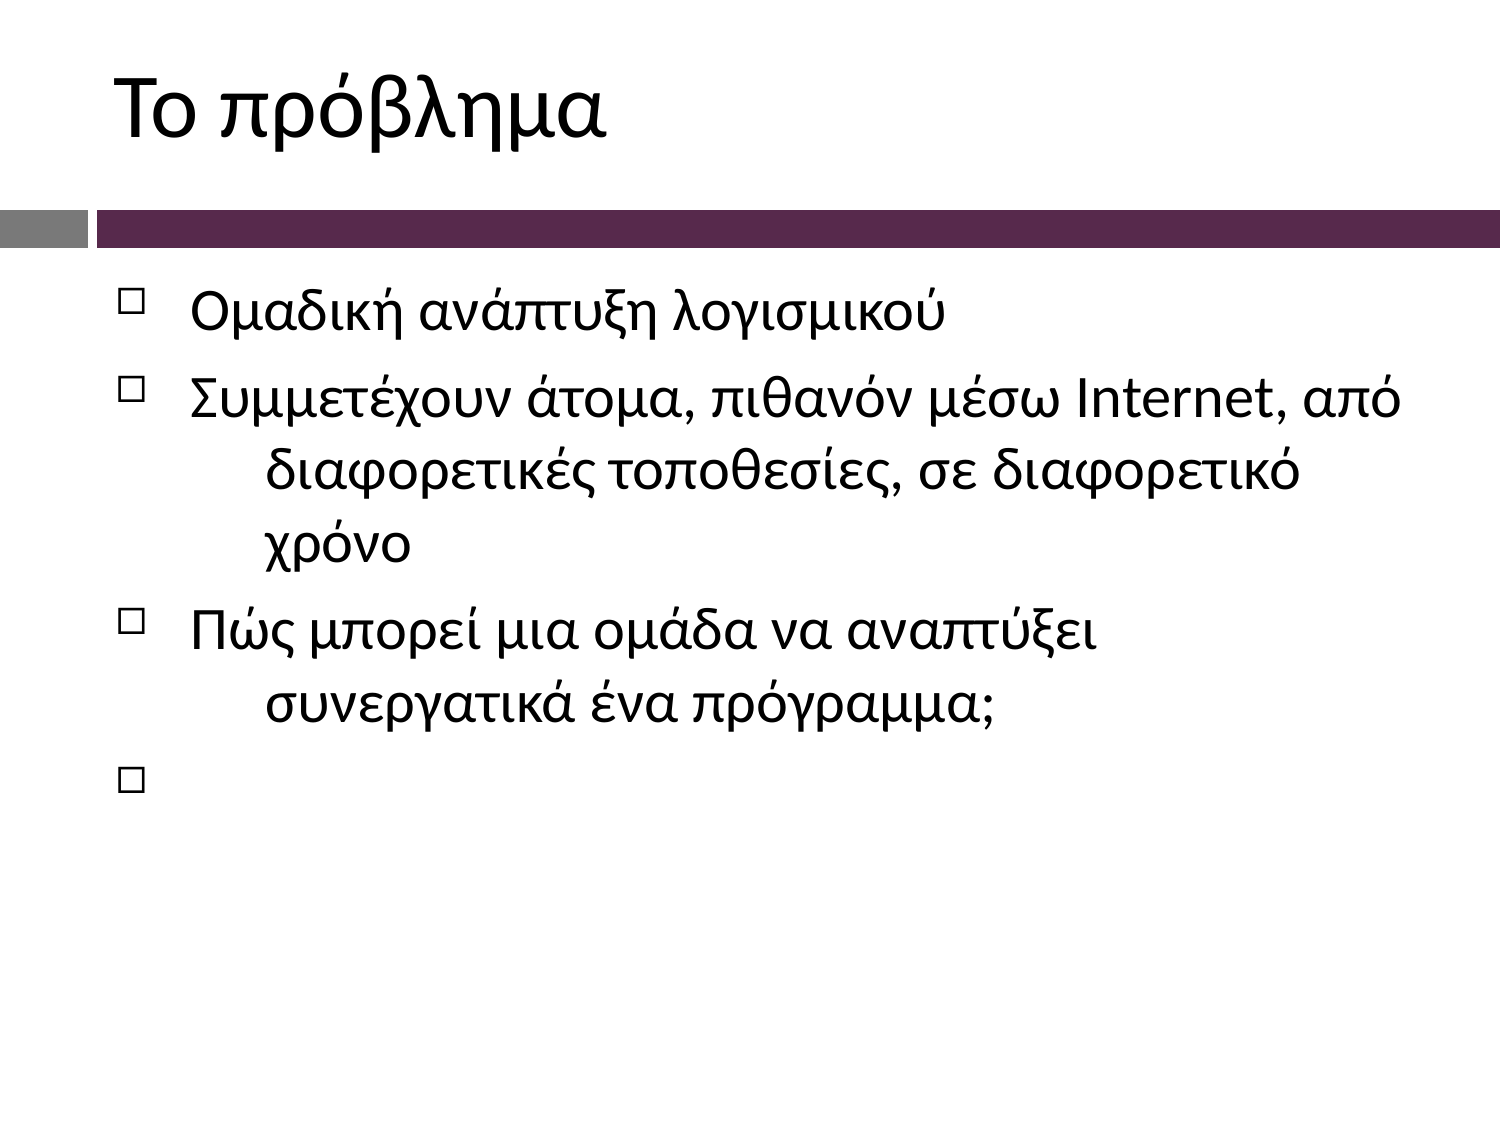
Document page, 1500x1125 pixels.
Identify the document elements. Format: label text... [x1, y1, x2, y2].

list Ομαδική ανάπτυξη λογισμικού Συμμετέχουν άτομα, πιθανόν μέσω Internet, από διαφορετικές τοποθεσίες, σε διαφορετικό χρόνο Πώς μπορεί μια ομάδα να αναπτύξει συνεργατικά ένα πρόγραμμα; [100, 262, 1438, 1000]
title Το πρόβλημα [100, 19, 1438, 182]
